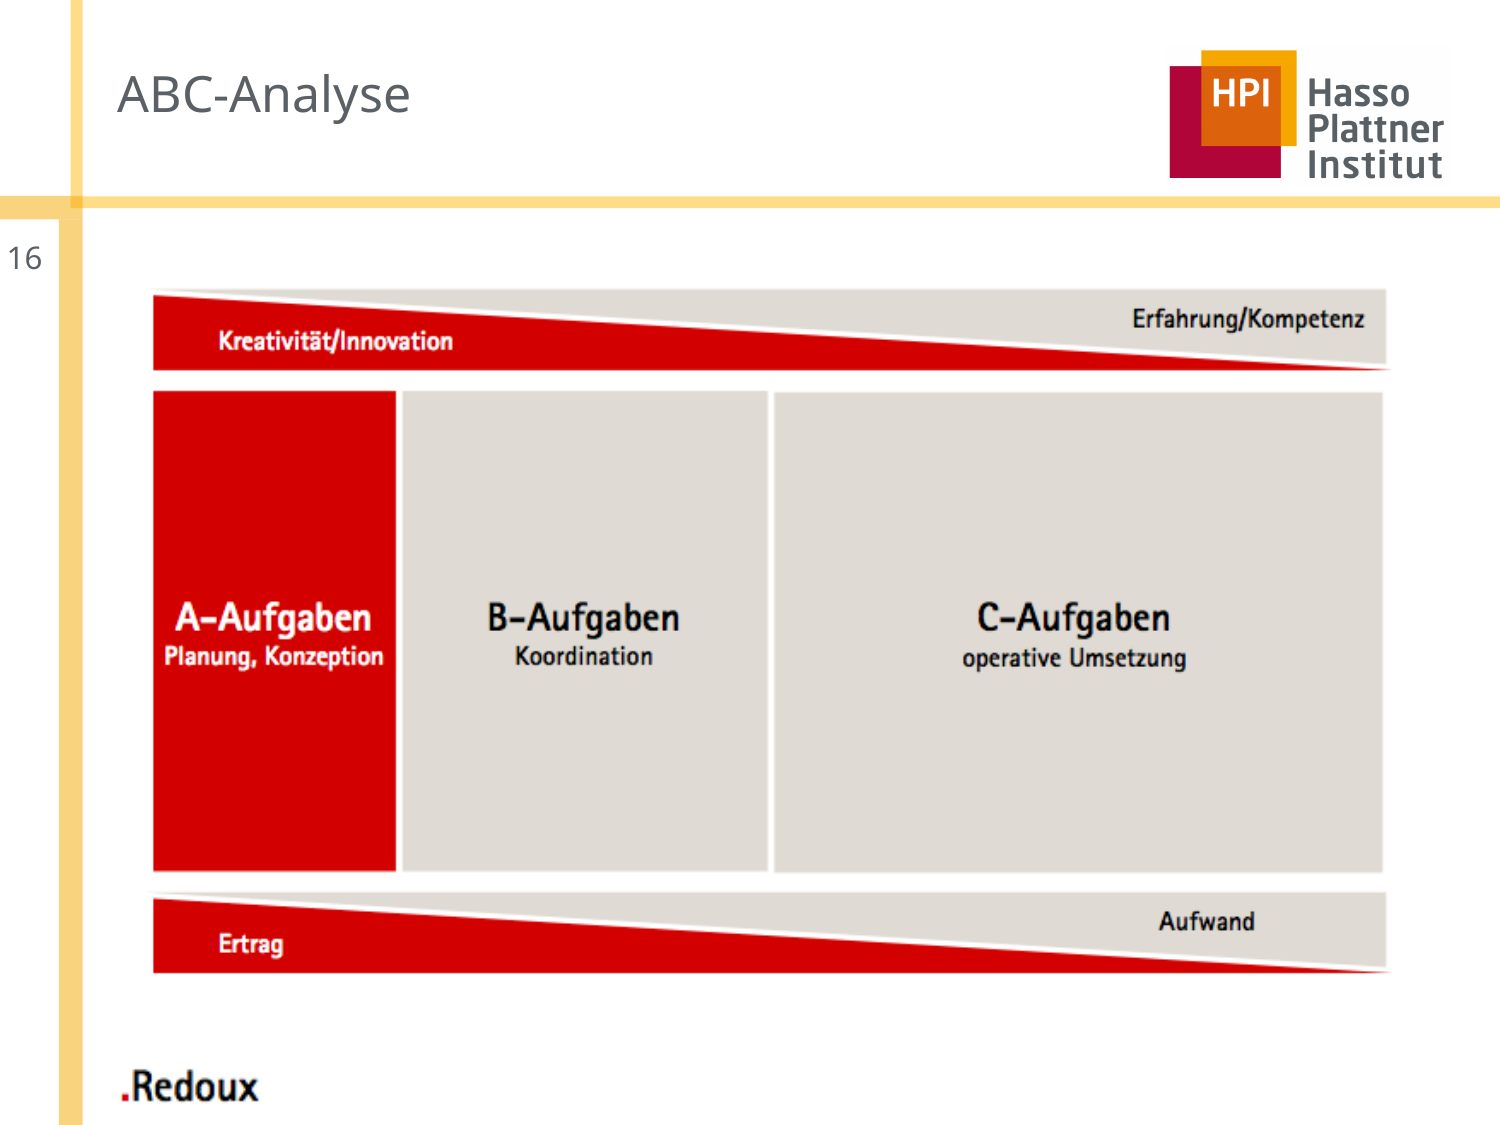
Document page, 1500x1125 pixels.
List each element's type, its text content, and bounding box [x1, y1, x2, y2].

picture [106, 1051, 290, 1125]
title ABC-Analyse [117, 0, 1093, 187]
picture [140, 268, 1415, 994]
